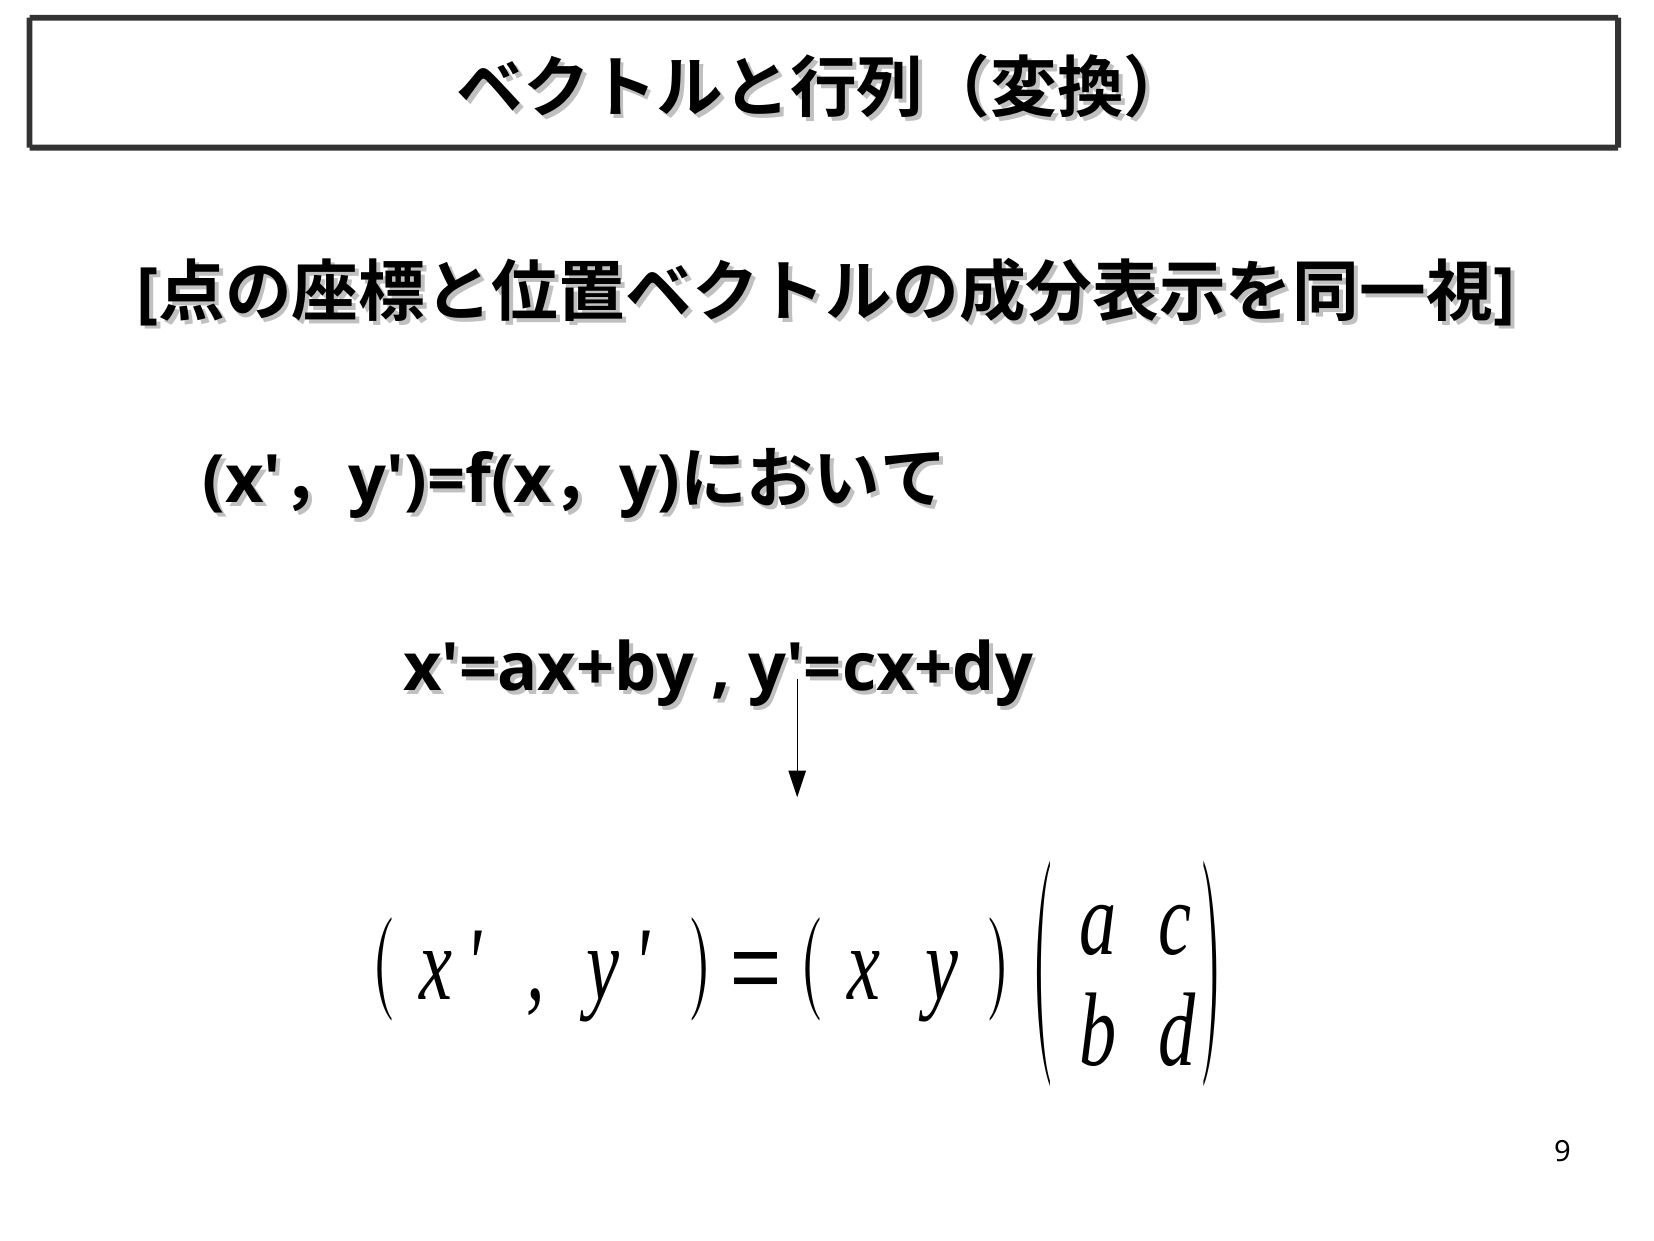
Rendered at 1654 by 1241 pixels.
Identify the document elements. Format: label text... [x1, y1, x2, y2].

text_box [点の座標と位置ベクトルの成分表示を同一視] (x'，y')=f(x，y)において x'=ax+by , y'=cx+dy [121, 230, 1553, 646]
chart [354, 856, 1241, 1093]
text_box ベクトルと行列（変換） [29, 17, 1619, 148]
